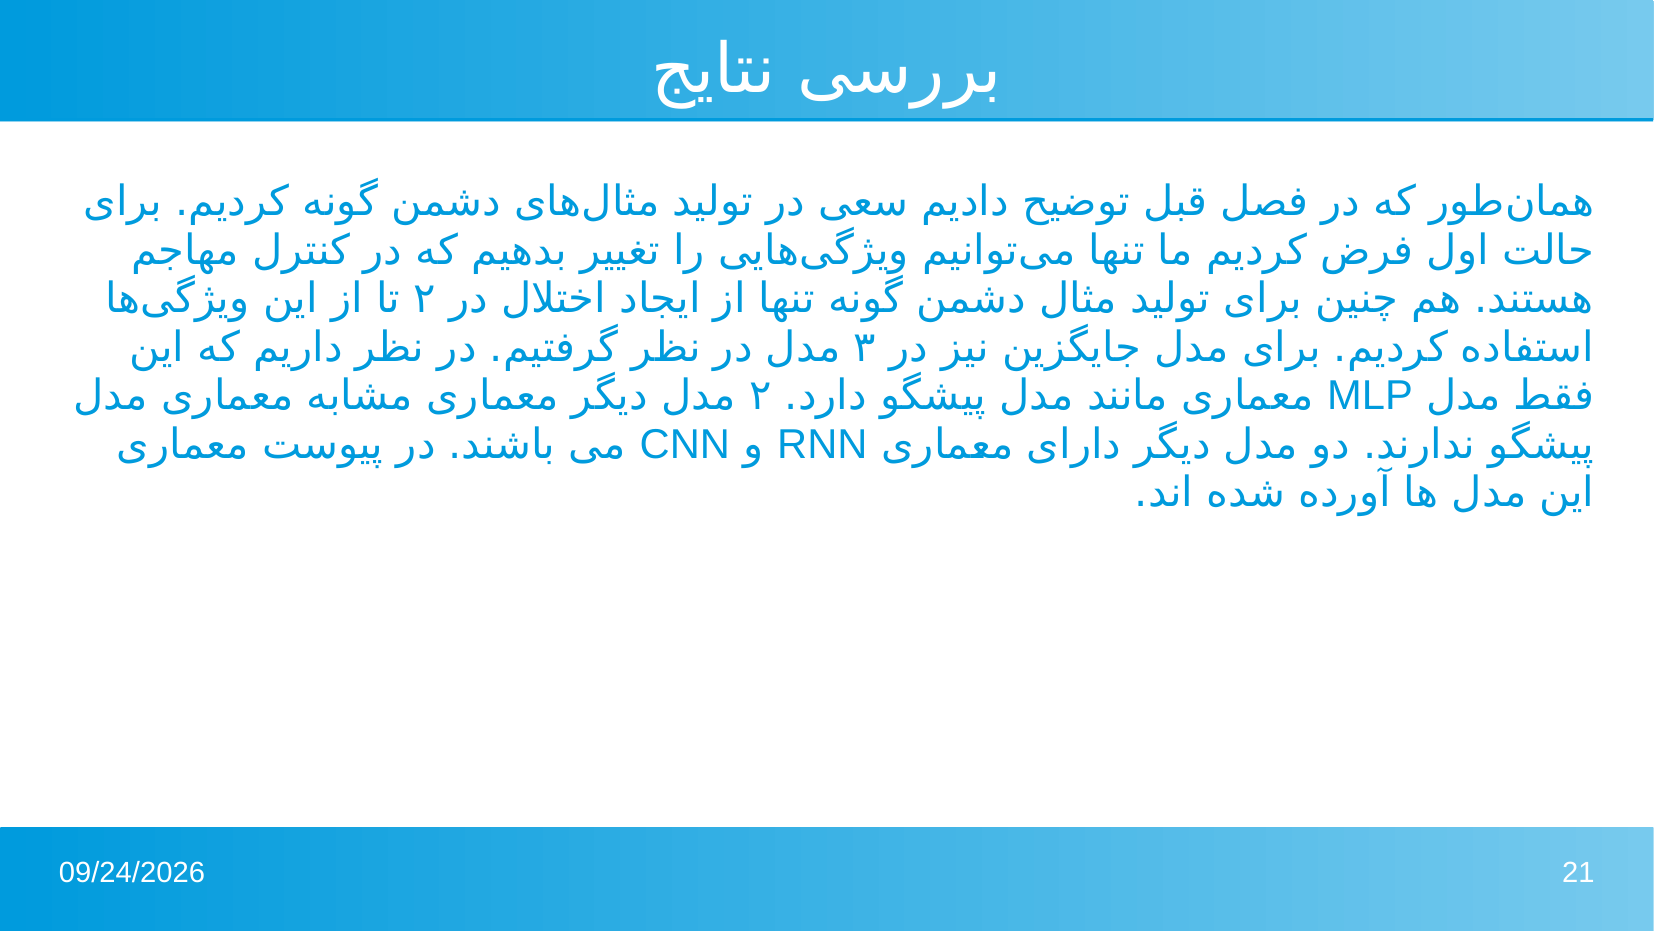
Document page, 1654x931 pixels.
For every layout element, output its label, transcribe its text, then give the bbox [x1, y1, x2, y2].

list همان‌طور که در فصل قبل توضیح دادیم سعی در تولید مثال‌های دشمن گونه کردیم. برای حالت اول فرض کردیم ما تنها می‌توانیم ویژگی‌هایی را تغییر بدهیم که در کنترل مهاجم هستند. هم چنین برای تولید مثال دشمن گونه تنها از ایجاد اختلال در ۲ تا از این ویژگی‌ها استفاده کردیم. برای مدل جایگزین نیز در ۳ مدل در نظر گرفتیم. در نظر داریم که این فقط مدل MLP معماری مانند مدل پیشگو دارد. ۲ مدل دیگر معماری مشابه معماری مدل پیشگو ندارند. دو مدل دیگر دارای معماری RNN و CNN می باشند. در پیوست معماری این مدل ها آورده شده اند. [59, 177, 1595, 768]
title بررسی نتایج [59, 29, 1595, 108]
